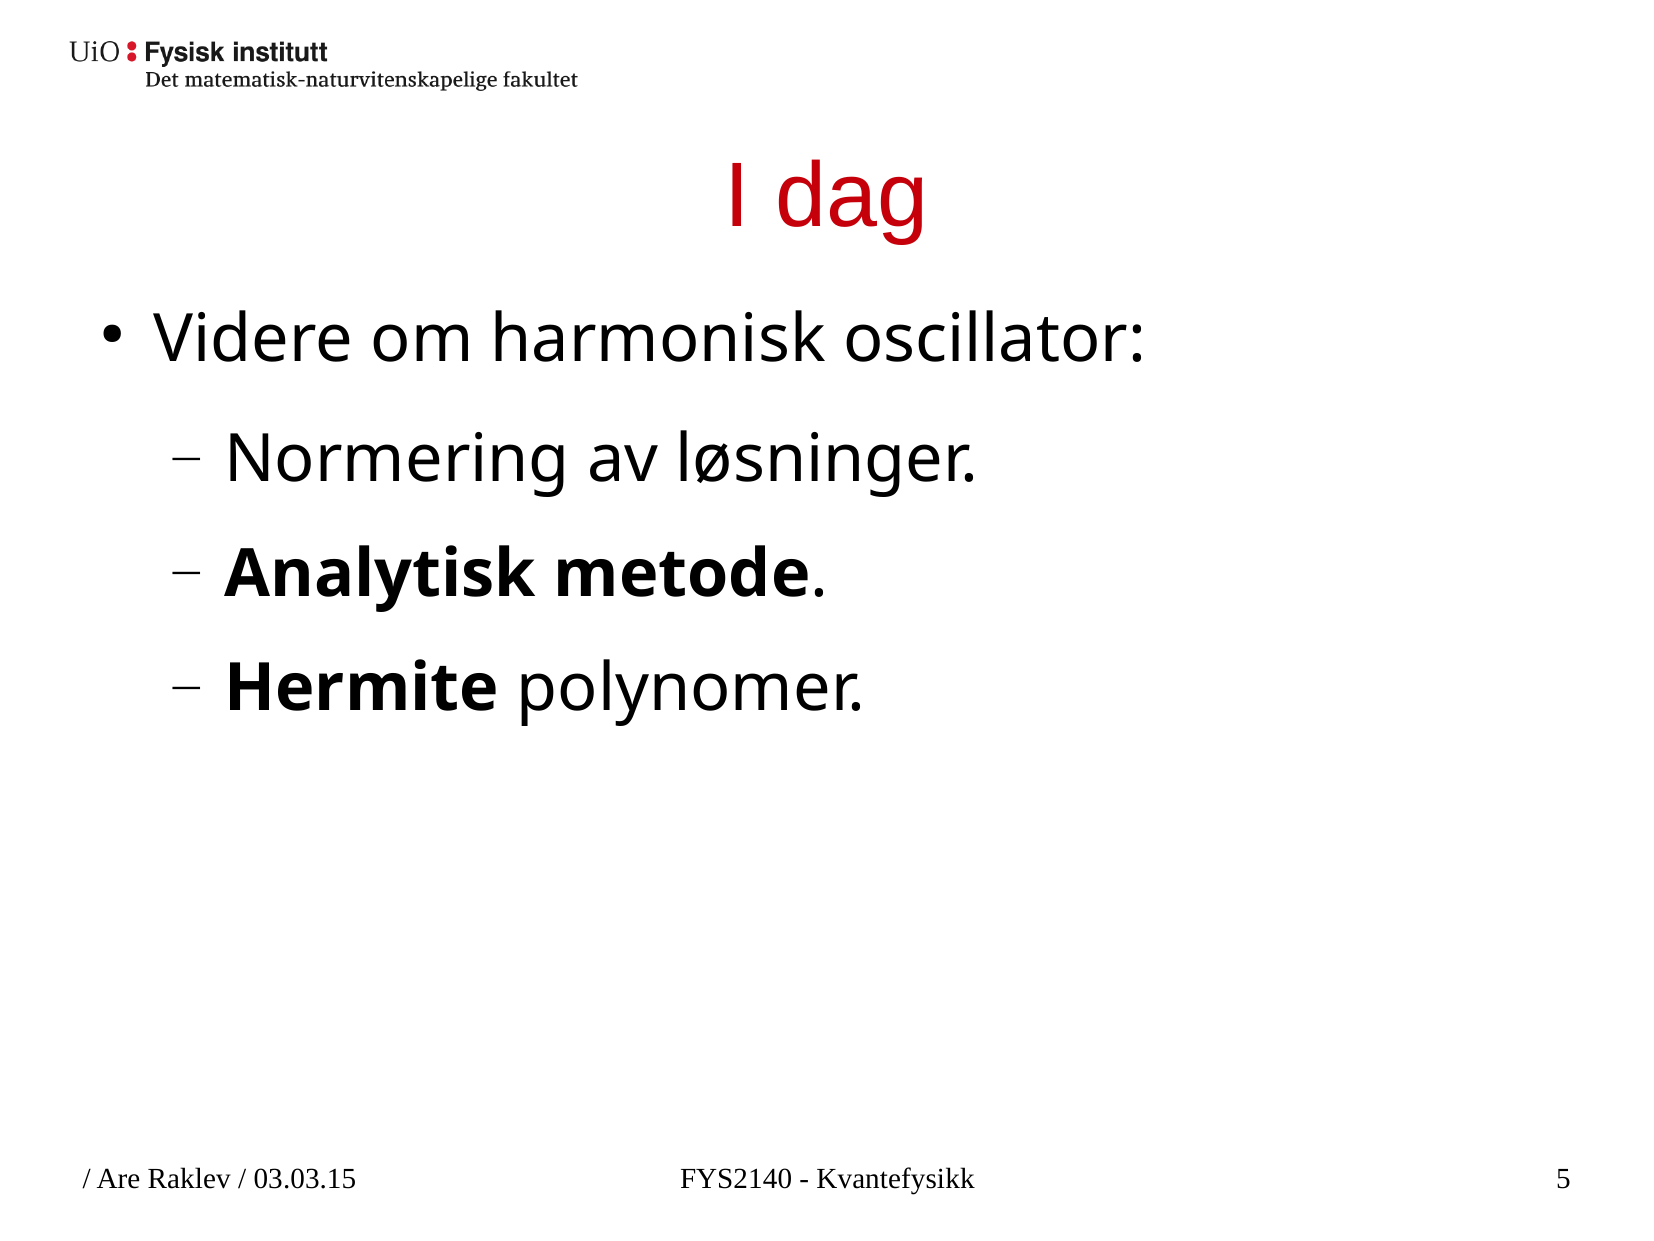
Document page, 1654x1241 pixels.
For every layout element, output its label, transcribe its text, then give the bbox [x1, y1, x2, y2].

picture [68, 37, 581, 93]
list Videre om harmonisk oscillator: Normering av løsninger. Analytisk metode. Hermite polynomer. [82, 290, 1613, 1094]
title I dag [82, 90, 1571, 290]
